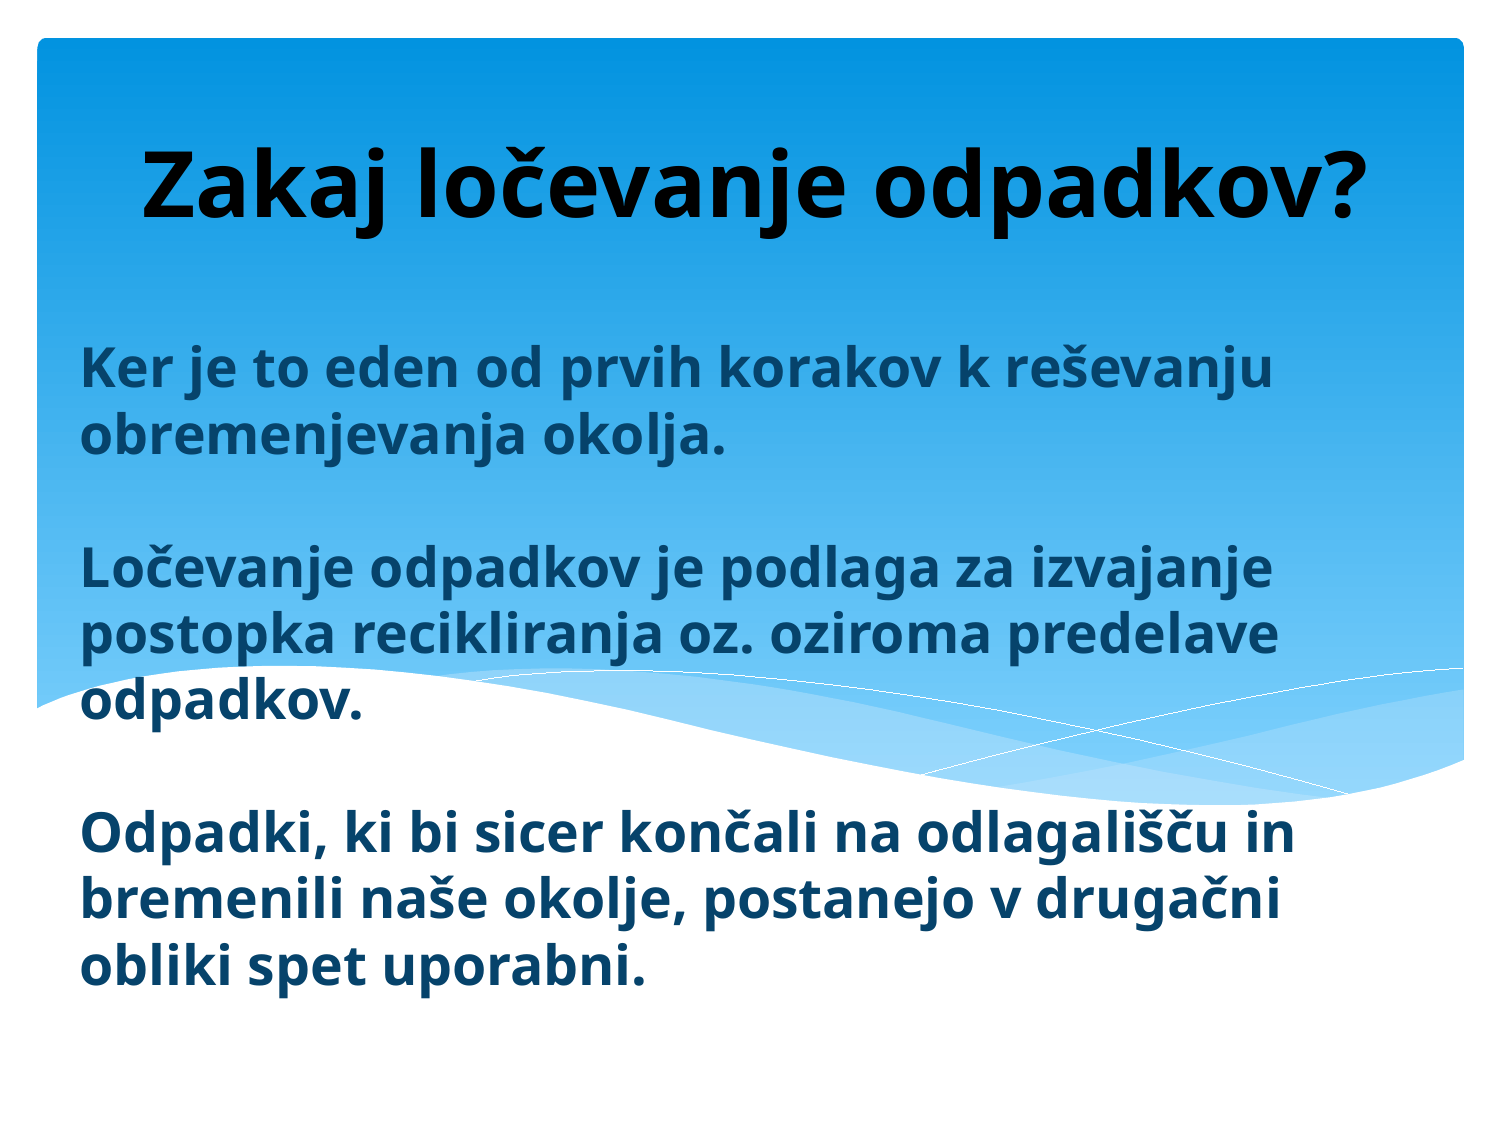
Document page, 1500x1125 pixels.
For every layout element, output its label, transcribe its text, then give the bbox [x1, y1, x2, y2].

list Zakaj ločevanje odpadkov? [100, 78, 1412, 244]
title Ker je to eden od prvih korakov k reševanju obremenjevanja okolja. Ločevanje odpadkov je podlaga za izvajanje postopka recikliranja oz. oziroma predelave odpadkov. Odpadki, ki bi sicer končali na odlagališču in bremenili naše okolje, postanejo v drugačni obliki spet uporabni. [64, 267, 1424, 1071]
